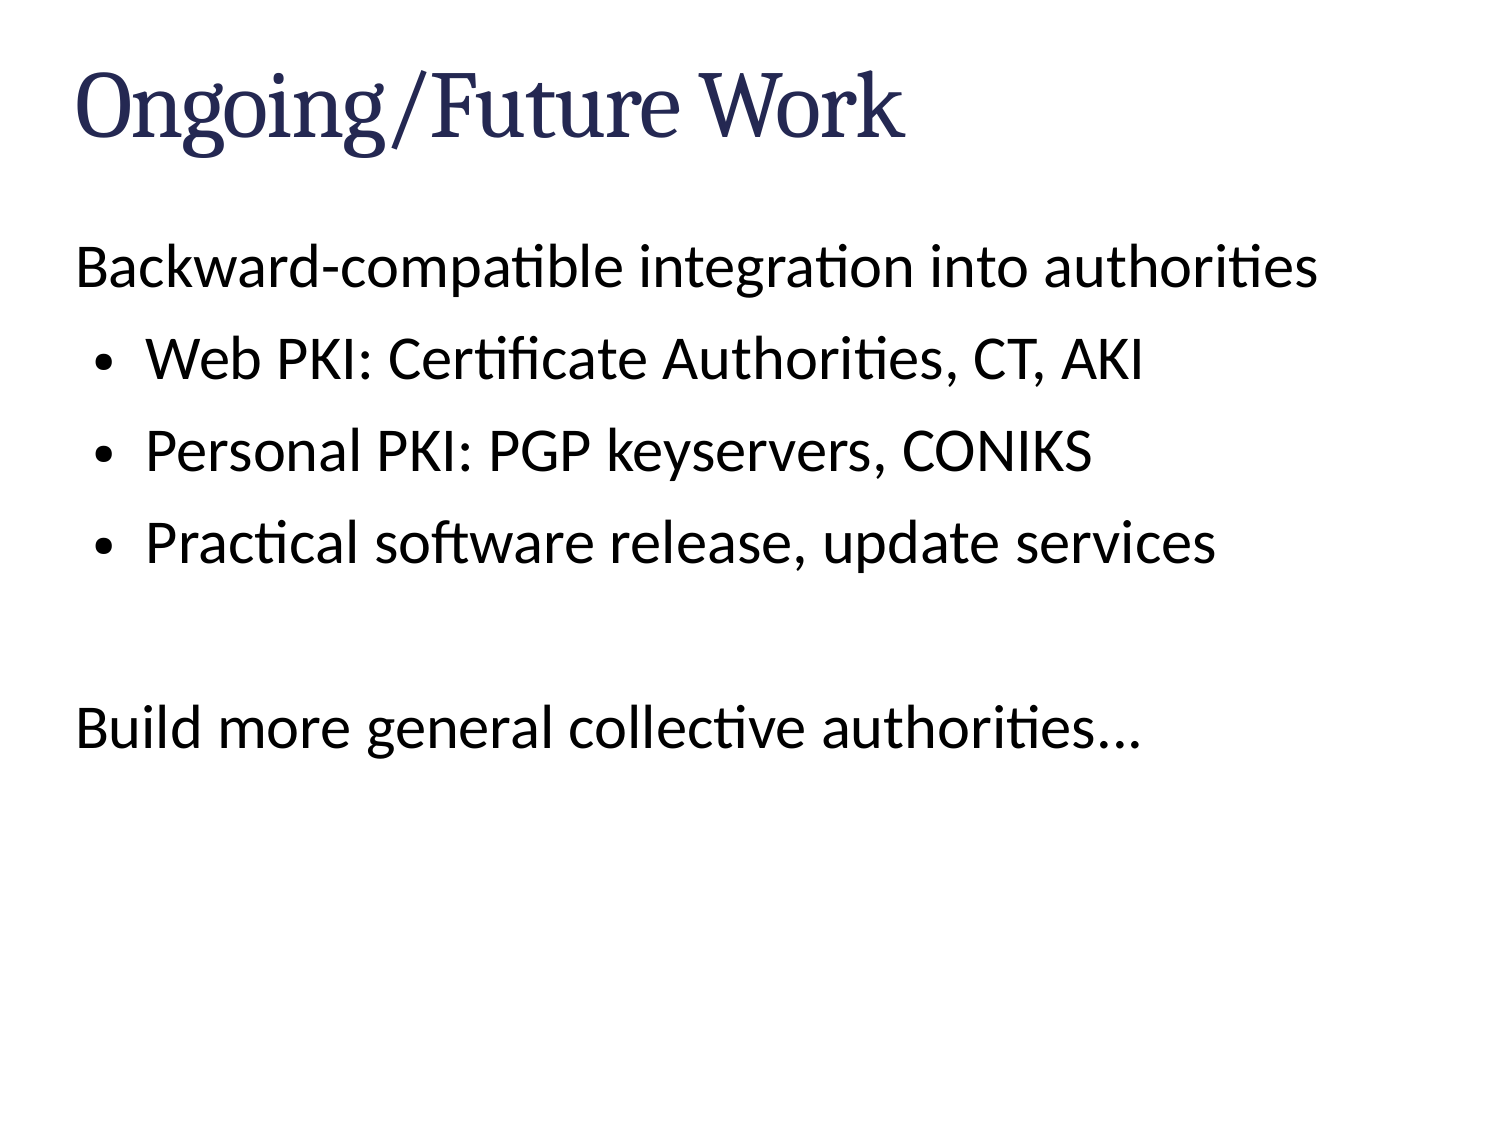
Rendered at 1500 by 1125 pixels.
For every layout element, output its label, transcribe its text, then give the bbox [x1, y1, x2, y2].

title Ongoing/Future Work [75, 12, 1471, 200]
list Backward-compatible integration into authorities Web PKI: Certificate Authorities, CT, AKI Personal PKI: PGP keyservers, CONIKS Practical software release, update services Build more general collective authorities... [75, 239, 1325, 1063]
